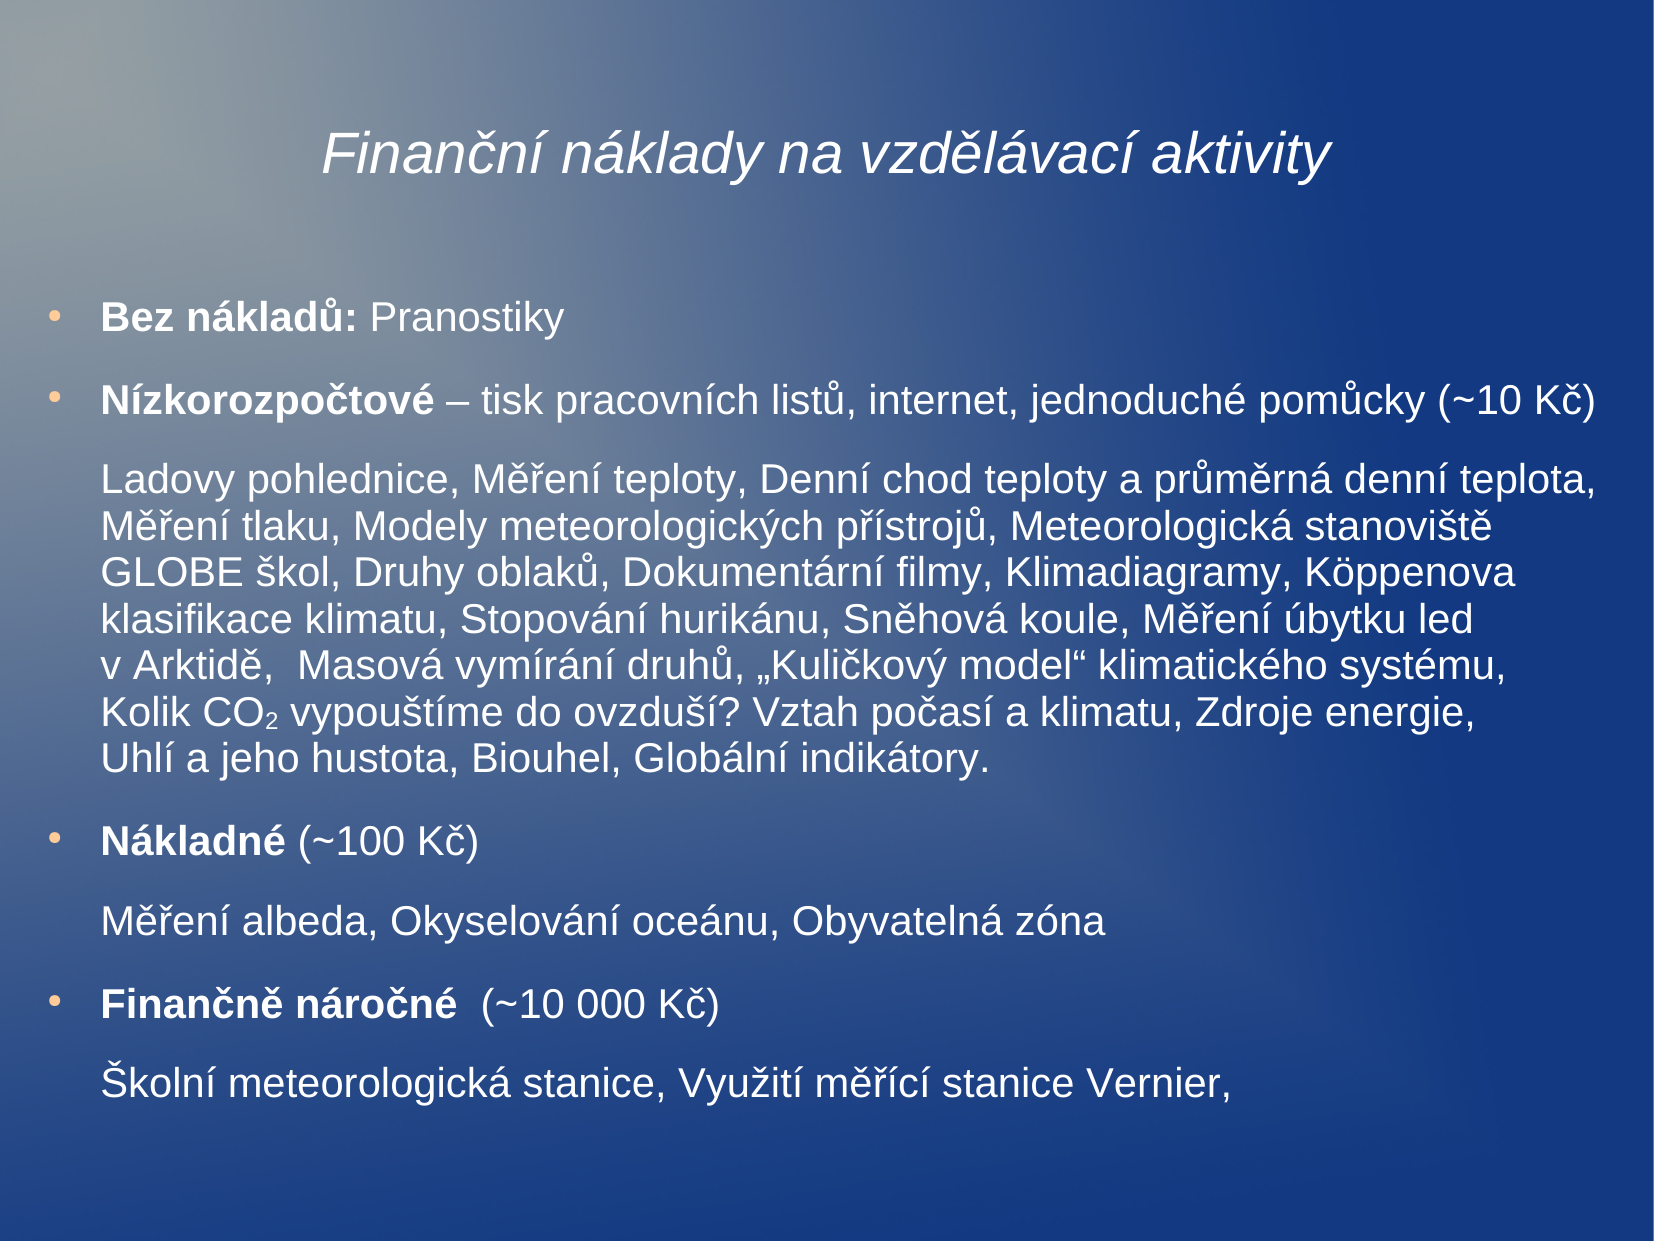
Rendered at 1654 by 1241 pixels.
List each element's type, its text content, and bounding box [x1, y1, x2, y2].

picture [0, 0, 1654, 1241]
list Bez nákladů: Pranostiky Nízkorozpočtové – tisk pracovních listů, internet, jednoduché pomůcky (~10 Kč) Ladovy pohlednice, Měření teploty, Denní chod teploty a průměrná denní teplota, Měření tlaku, Modely meteorologických přístrojů, Meteorologická stanoviště GLOBE škol, Druhy oblaků, Dokumentární filmy, Klimadiagramy, Köppenova klasifikace klimatu, Stopování hurikánu, Sněhová koule, Měření úbytku led v Arktidě, Masová vymírání druhů, „Kuličkový model“ klimatického systému, Kolik CO2 vypouštíme do ovzduší? Vztah počasí a klimatu, Zdroje energie, Uhlí a jeho hustota, Biouhel, Globální indikátory. Nákladné (~100 Kč) Měření albeda, Okyselování oceánu, Obyvatelná zóna Finančně náročné (~10 000 Kč) Školní meteorologická stanice, Využití měřící stanice Vernier, [29, 293, 1625, 1099]
title Finanční náklady na vzdělávací aktivity [82, 49, 1571, 257]
